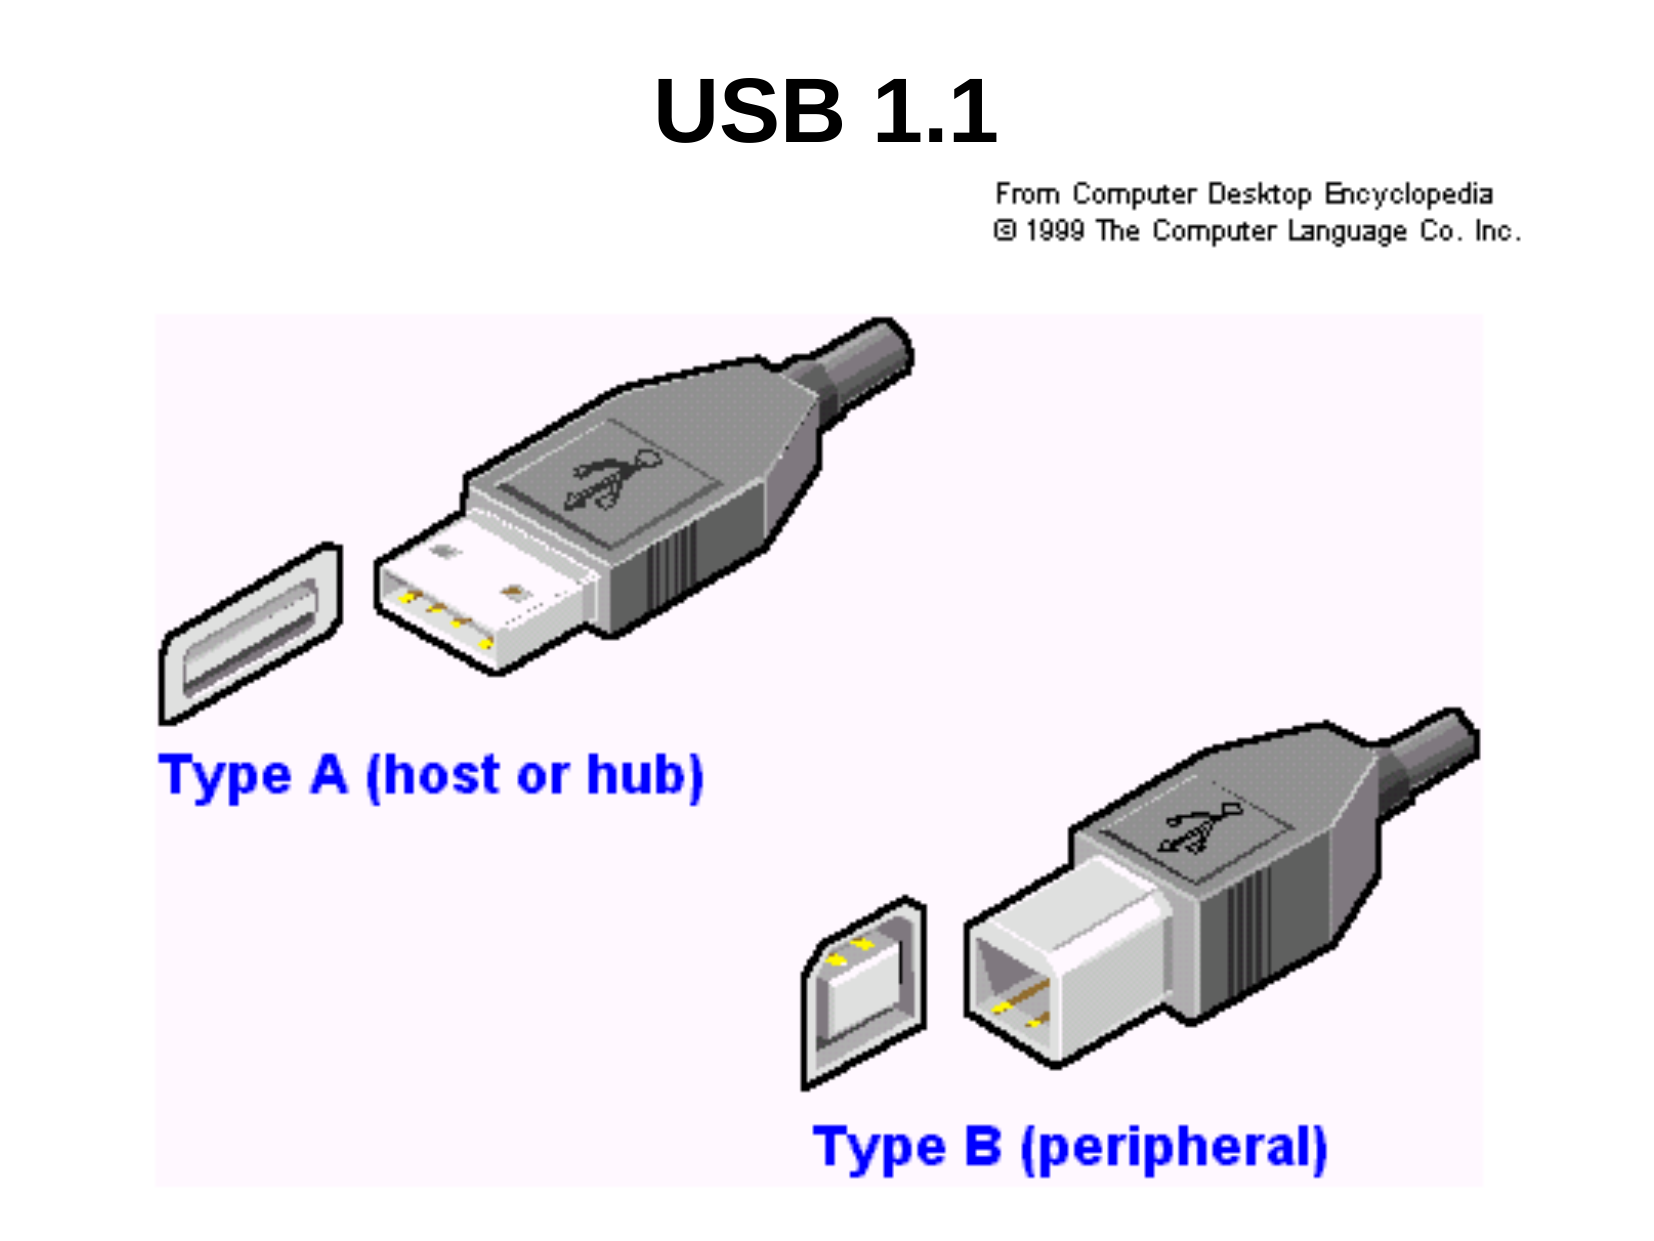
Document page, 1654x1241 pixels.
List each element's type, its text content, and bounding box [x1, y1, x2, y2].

title USB 1.1 [59, 59, 1595, 162]
picture [135, 177, 1524, 1197]
